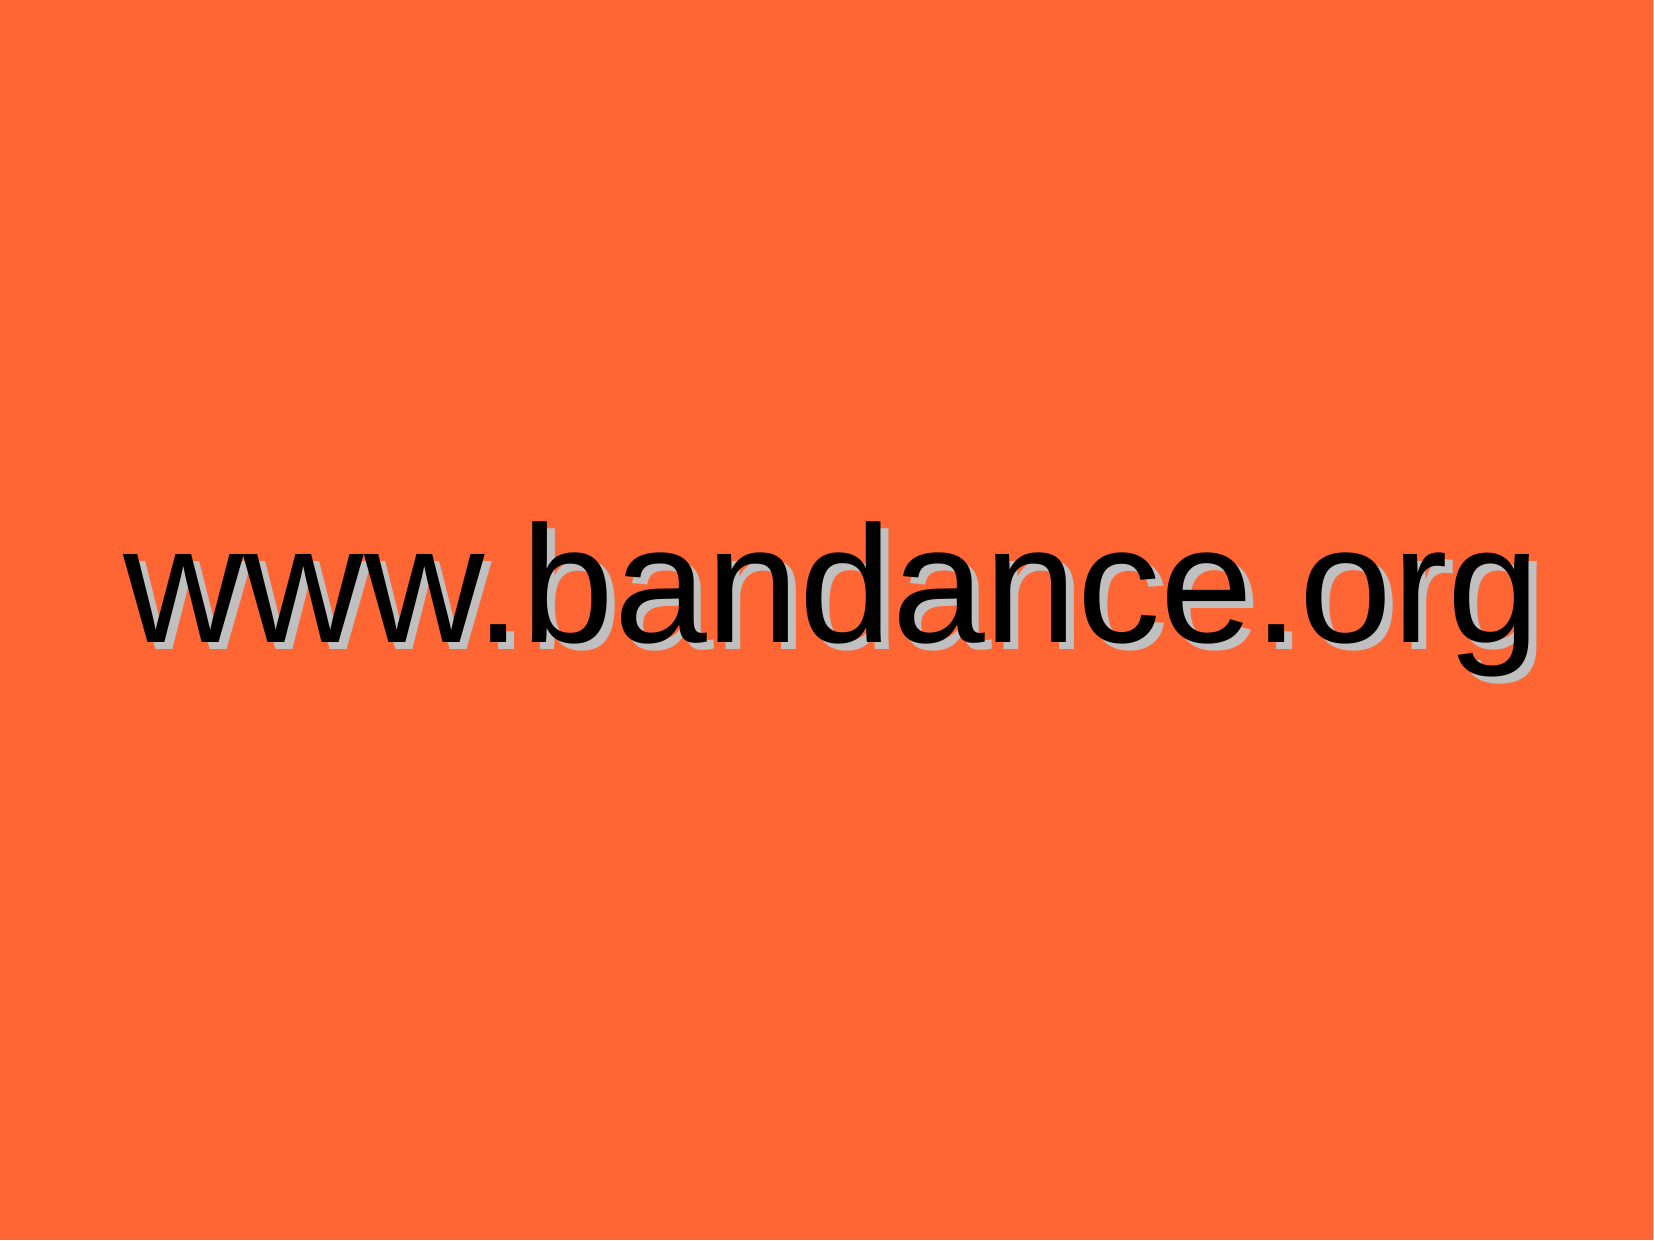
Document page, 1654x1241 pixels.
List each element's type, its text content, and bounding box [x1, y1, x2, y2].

subtitle www.bandance.org [88, 377, 1577, 791]
